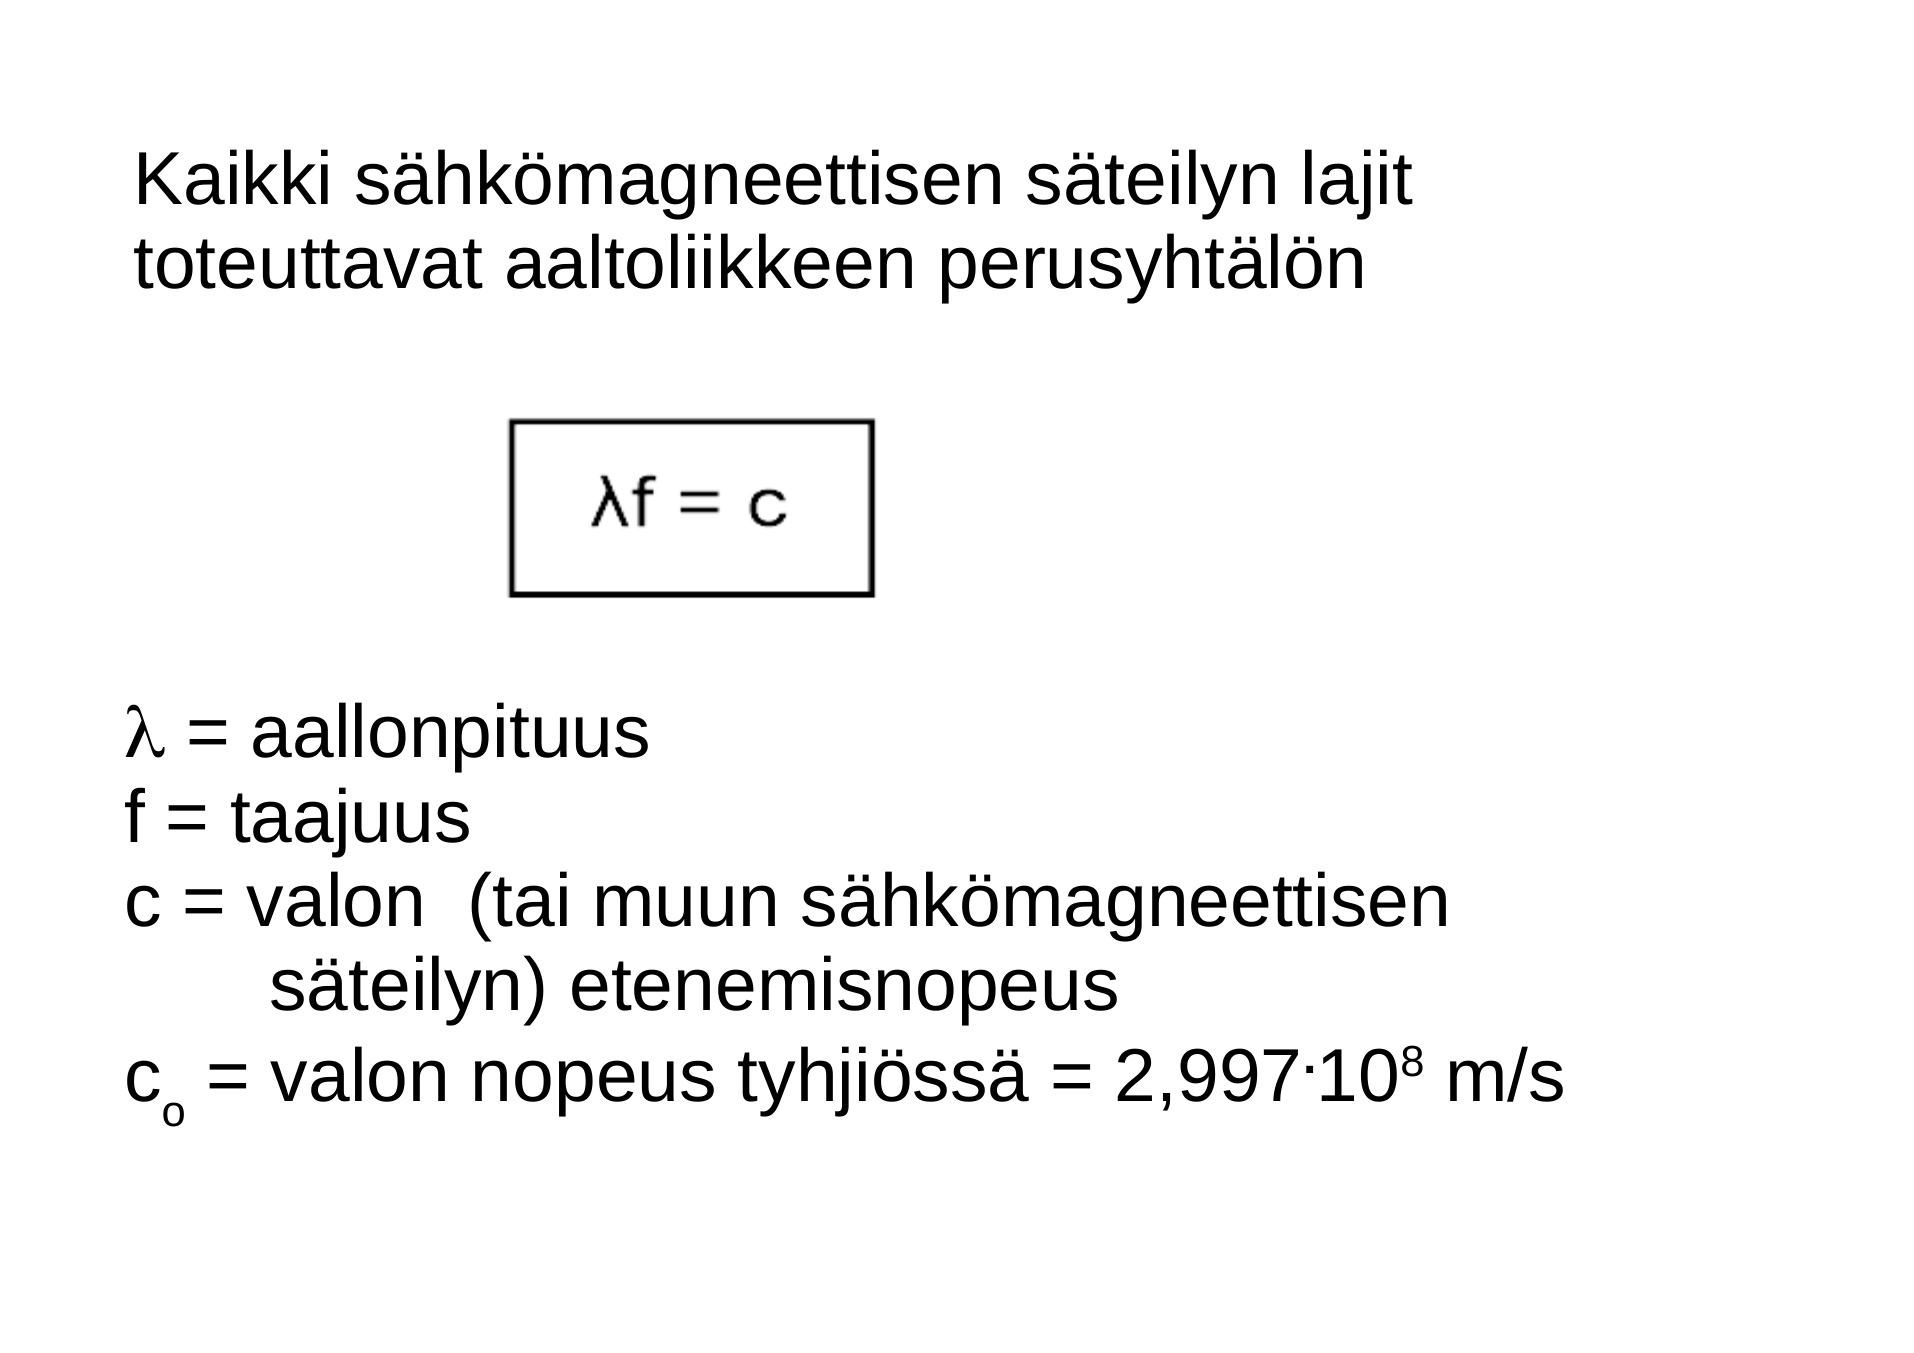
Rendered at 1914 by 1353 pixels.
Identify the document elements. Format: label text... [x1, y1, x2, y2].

picture [491, 382, 906, 619]
text_box l = aallonpituus f = taajuus c = valon (tai muun sähkömagneettisen säteilyn) etenemisnopeus co = valon nopeus tyhjiössä = 2,997.108 m/s [109, 682, 1873, 1198]
text_box Kaikki sähkömagneettisen säteilyn lajit toteuttavat aaltoliikkeen perusyhtälön [118, 128, 1641, 329]
